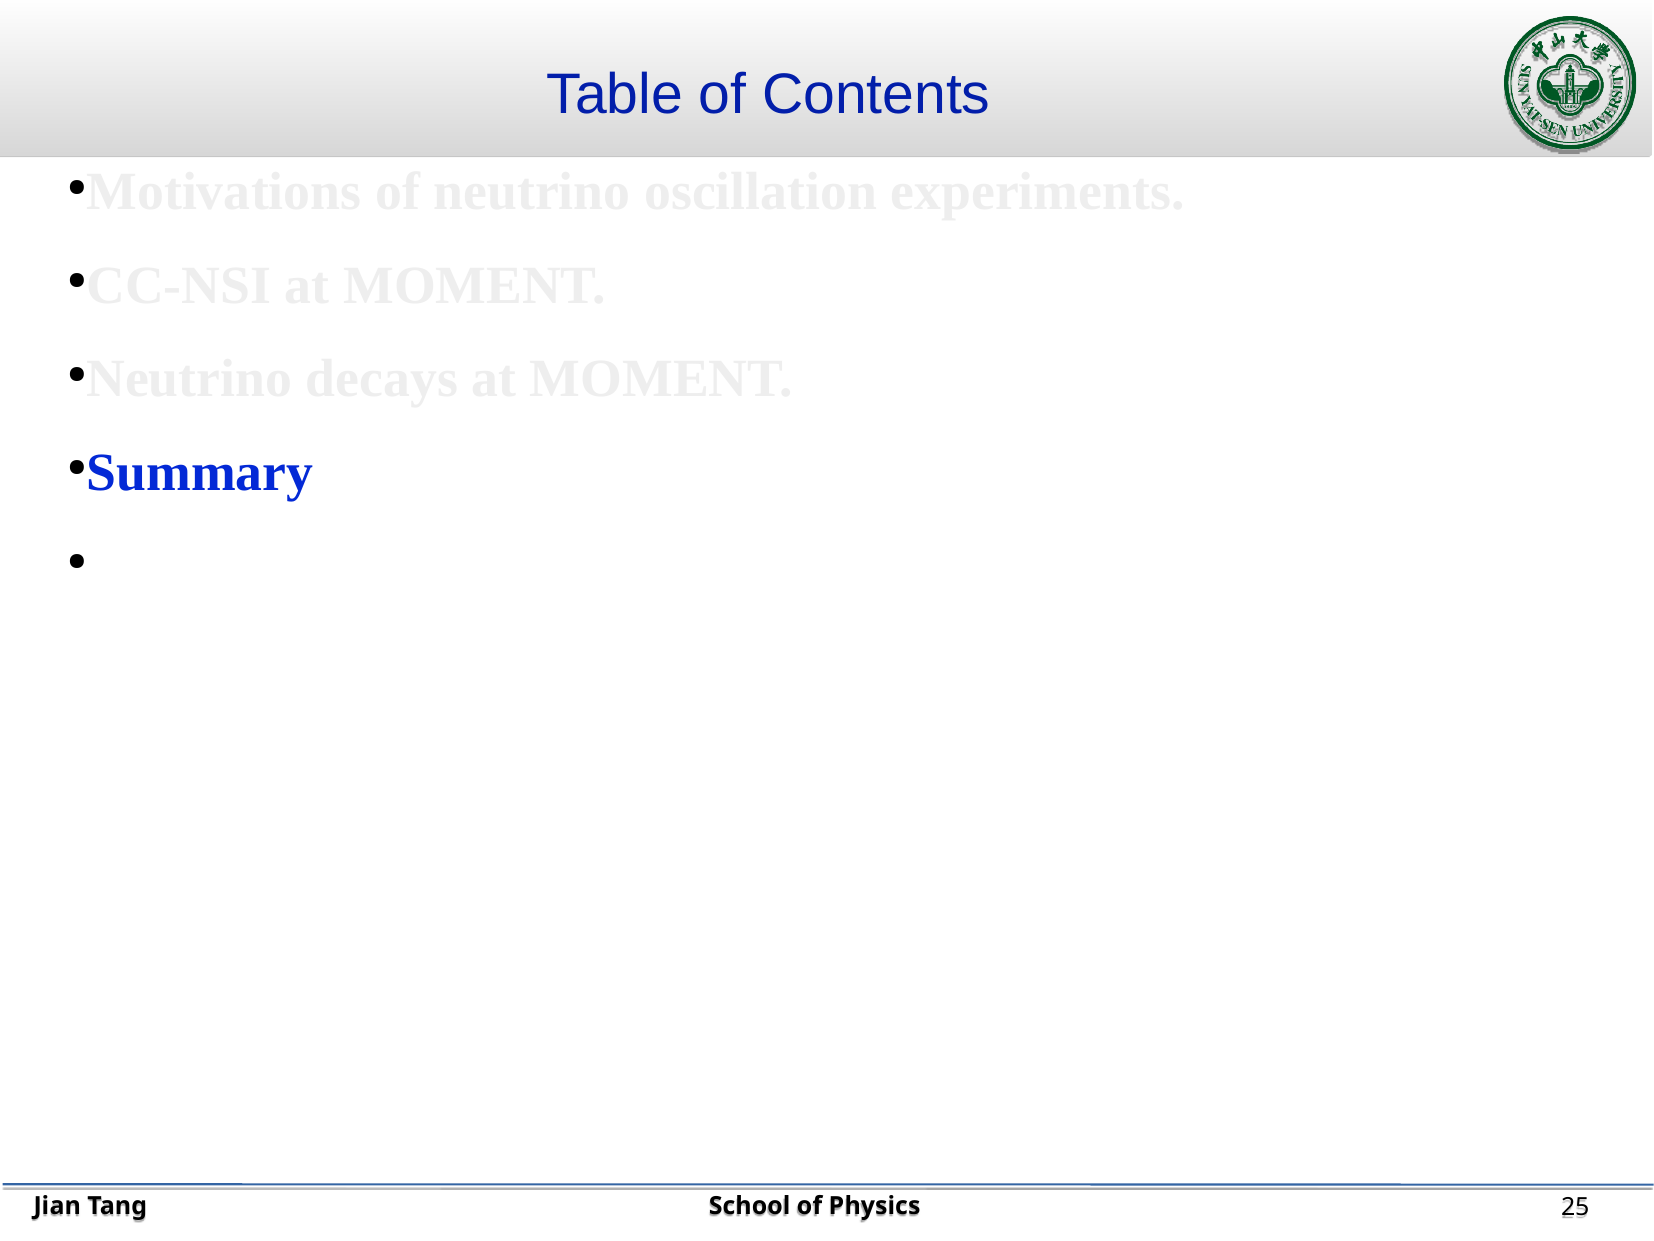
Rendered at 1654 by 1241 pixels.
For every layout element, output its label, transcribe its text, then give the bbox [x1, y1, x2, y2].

text_box [1530, 1184, 1621, 1231]
title Table of Contents [66, 26, 1479, 155]
list Motivations of neutrino oscillation experiments. CC-NSI at MOMENT. Neutrino decays at MOMENT. Summary [67, 156, 1591, 1178]
